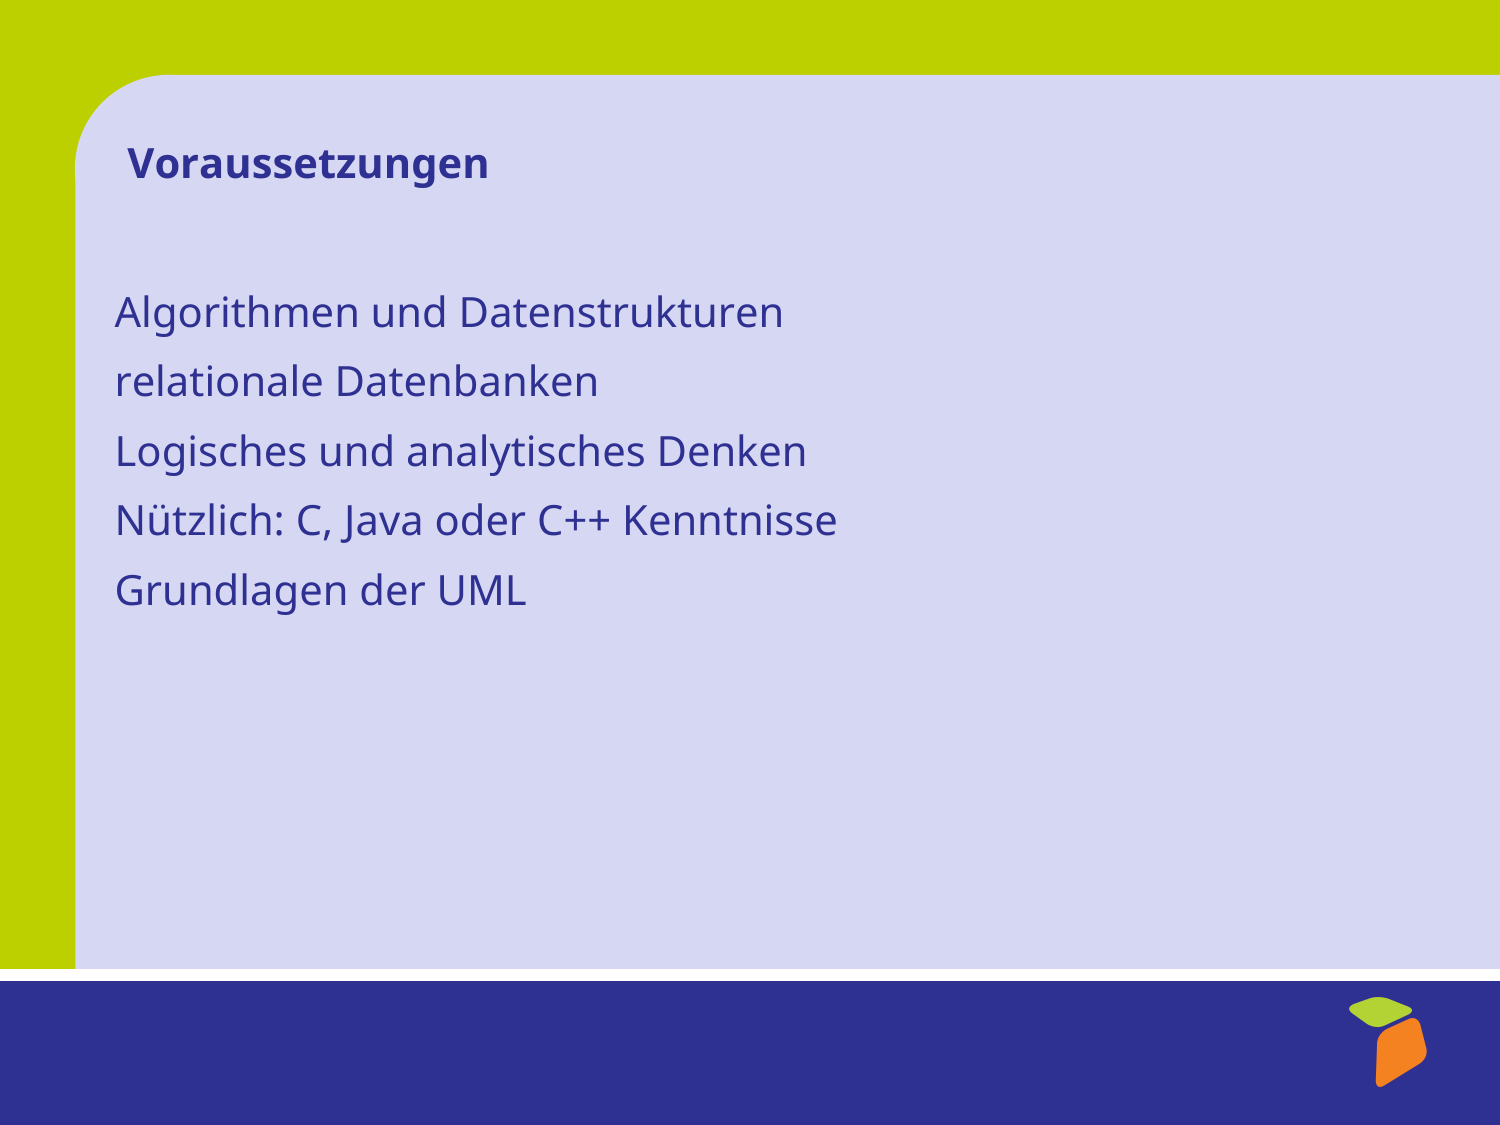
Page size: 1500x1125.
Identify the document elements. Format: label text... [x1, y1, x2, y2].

list Algorithmen und Datenstrukturen relationale Datenbanken Logisches und analytisches Denken Nützlich: C, Java oder C++ Kenntnisse Grundlagen der UML [99, 274, 1375, 945]
title Voraussetzungen [112, 112, 1388, 213]
picture [0, 981, 1500, 1125]
